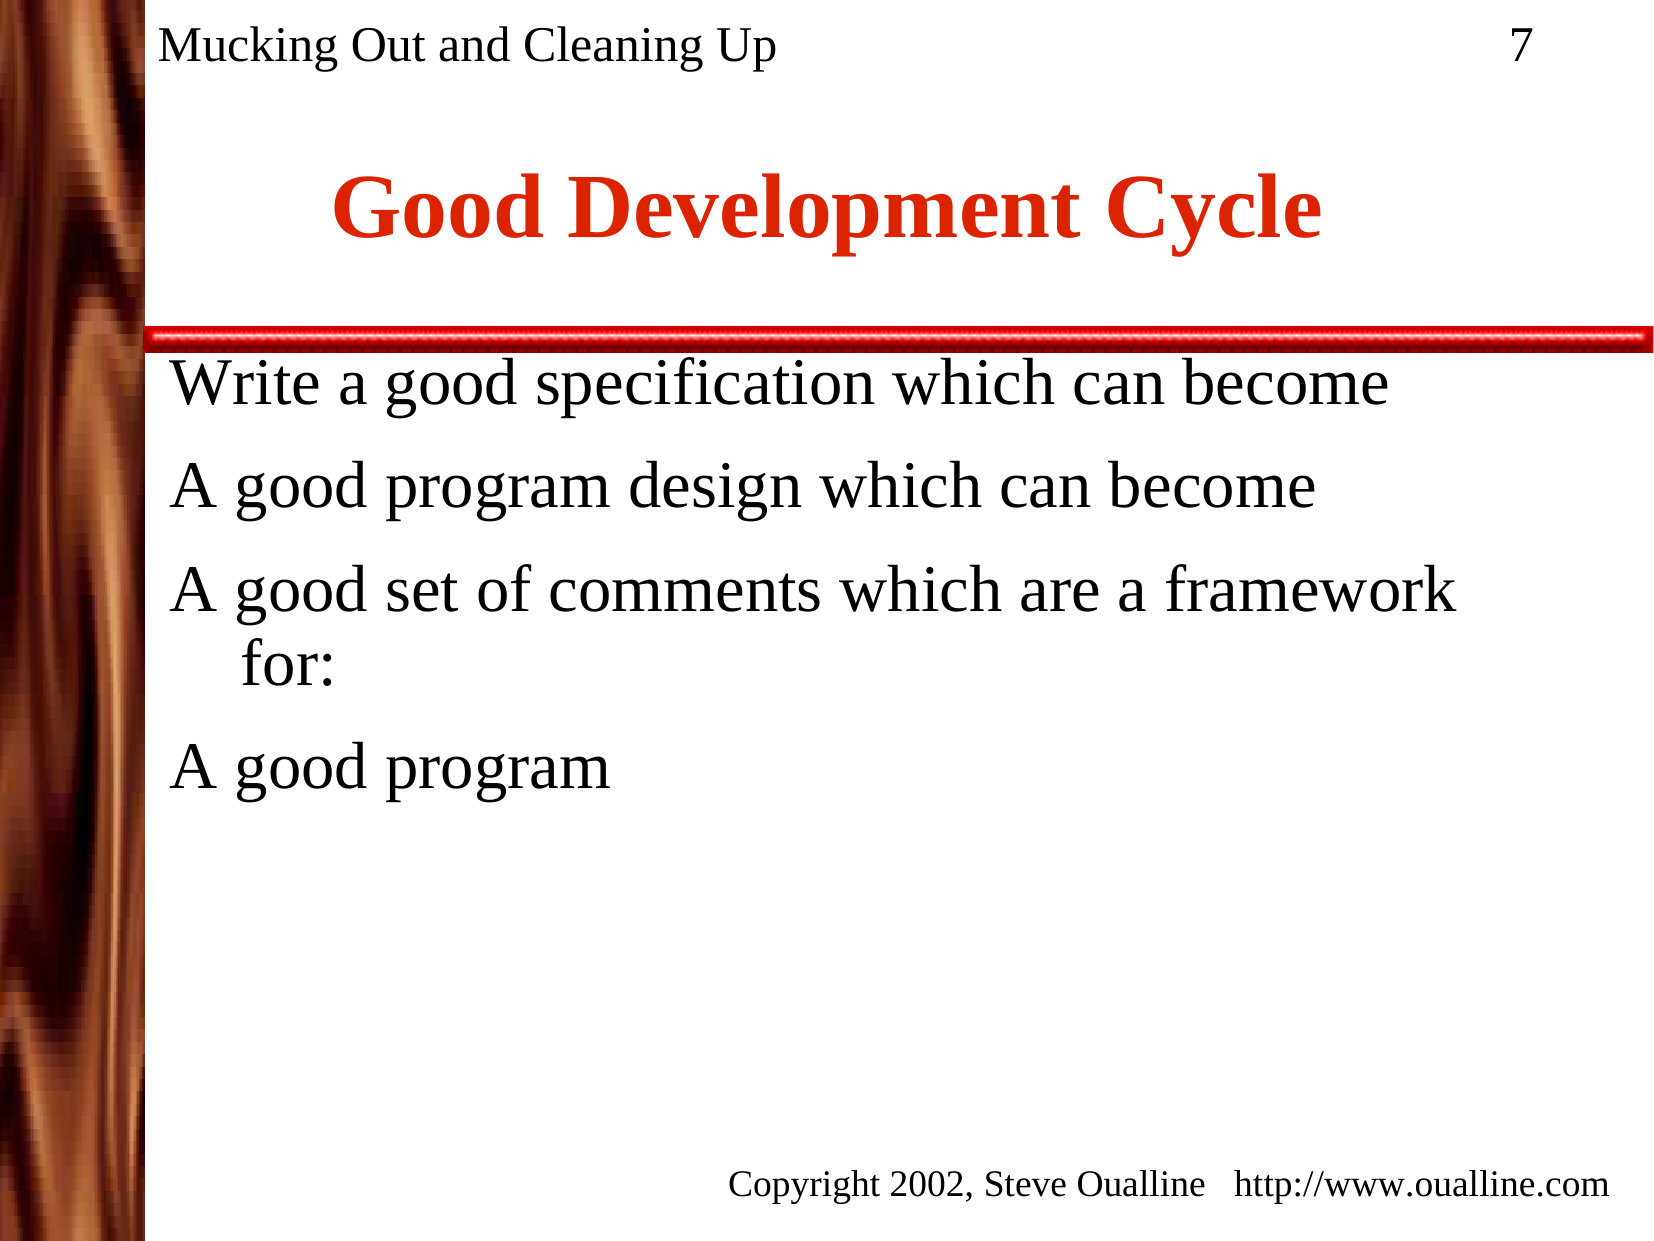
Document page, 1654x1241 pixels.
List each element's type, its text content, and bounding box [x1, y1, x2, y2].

picture [0, 0, 1654, 1241]
title Good Development Cycle [121, 102, 1534, 310]
list Write a good specification which can become A good program design which can become A good set of comments which are a framework for: A good program [157, 344, 1534, 1127]
